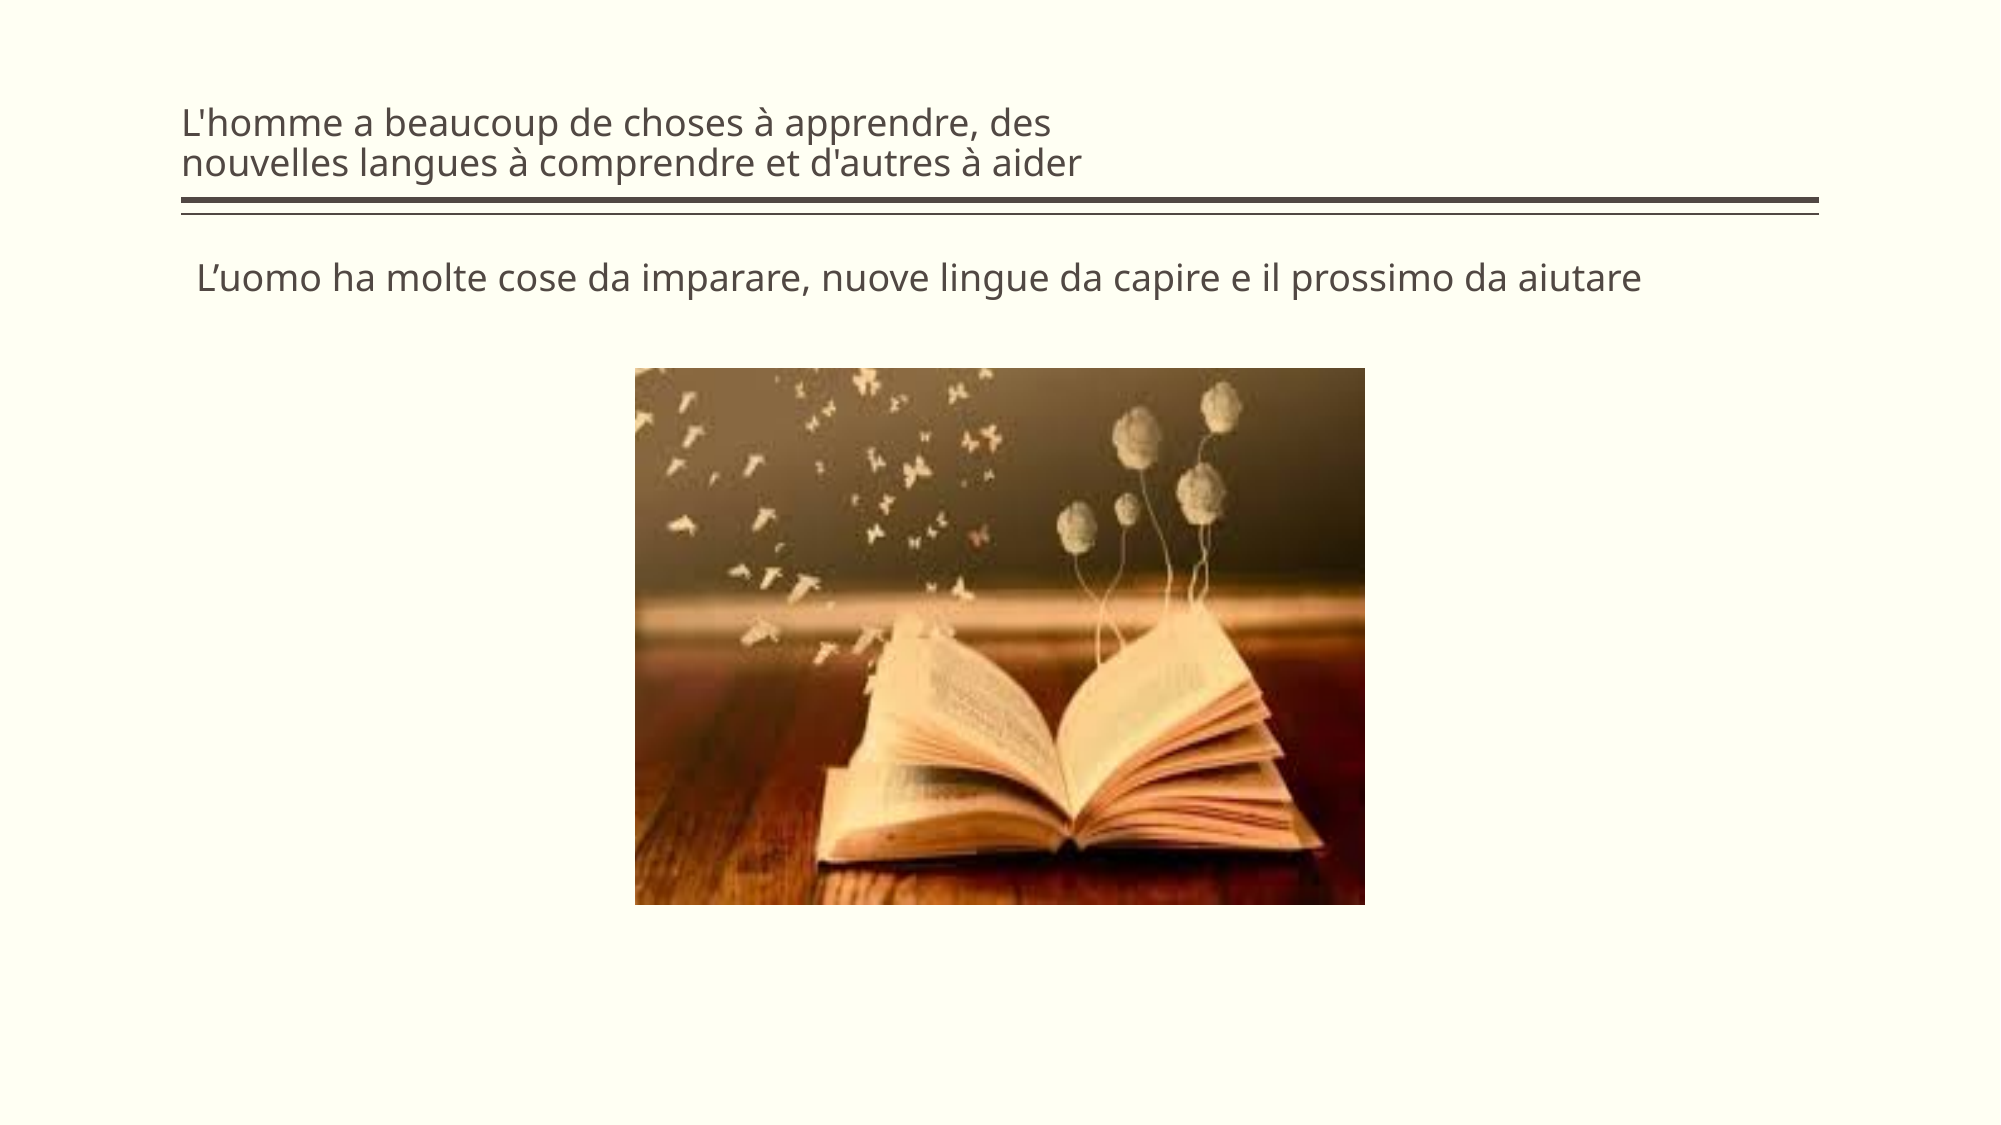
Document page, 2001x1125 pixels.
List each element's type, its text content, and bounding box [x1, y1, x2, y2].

title L'homme a beaucoup de choses à apprendre, des nouvelles langues à comprendre et d'autres à aider [181, 12, 1819, 193]
picture [635, 368, 1365, 905]
text_box L’uomo ha molte cose da imparare, nuove lingue da capire e il prossimo da aiutare [181, 251, 1819, 310]
